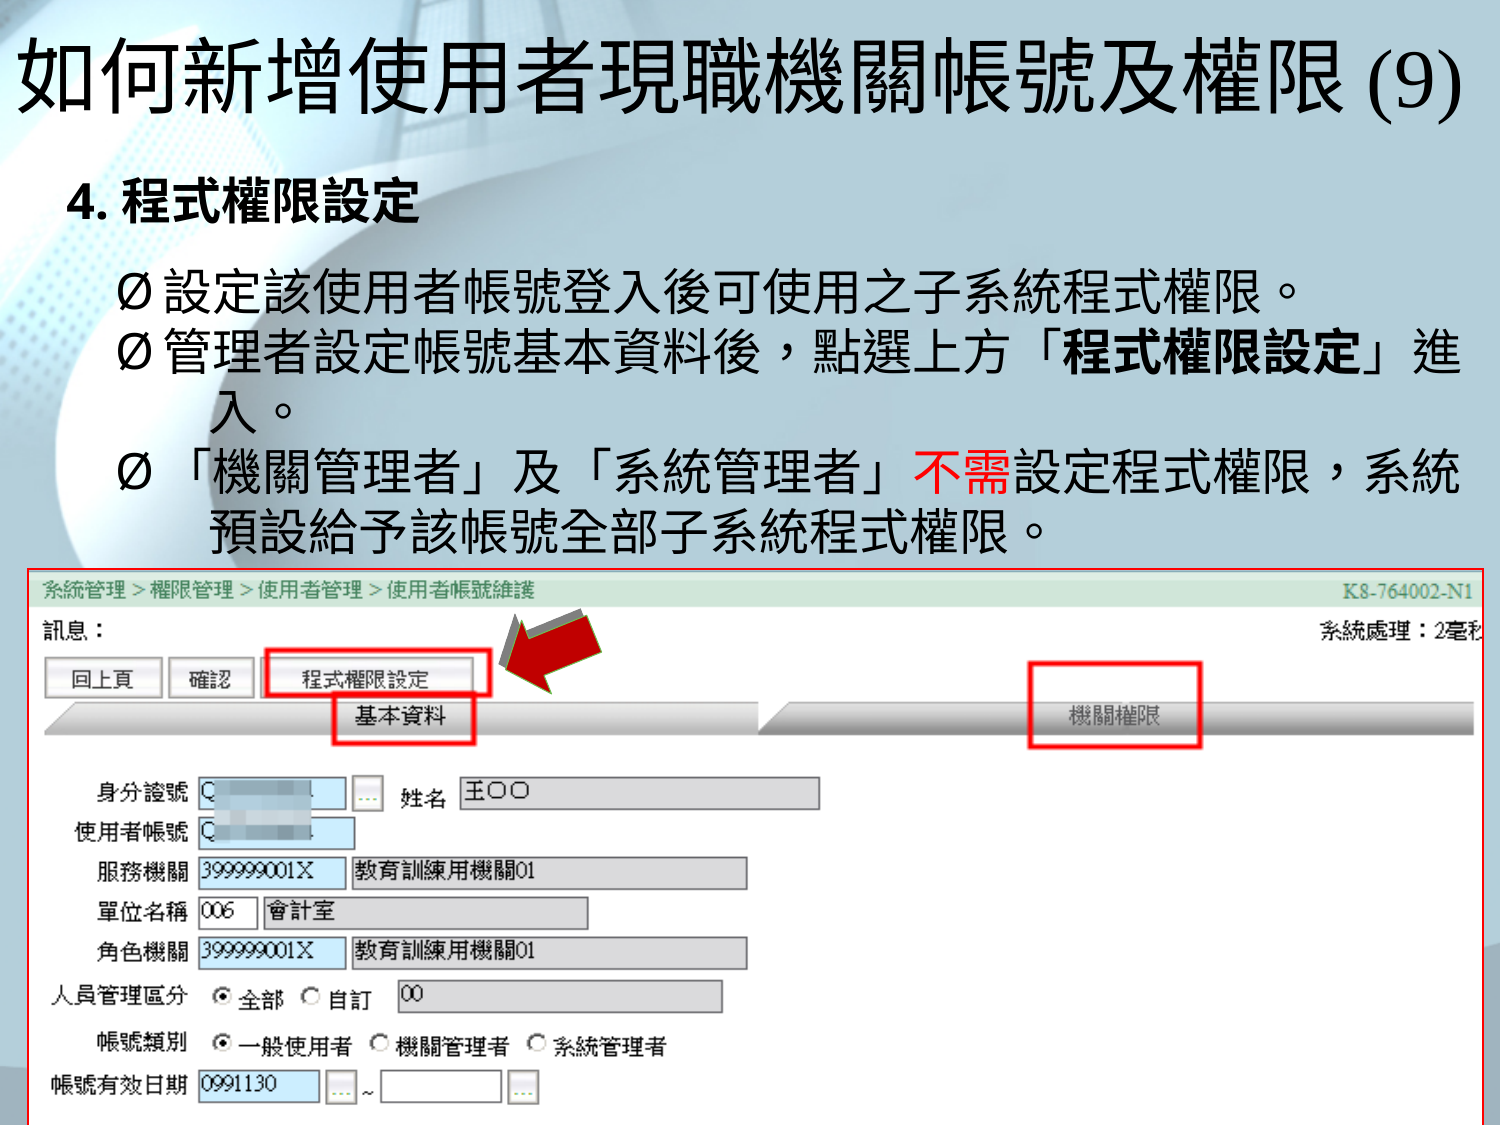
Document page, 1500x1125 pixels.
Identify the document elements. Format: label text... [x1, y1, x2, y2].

text_box 4.程式權限設定 [51, 145, 549, 230]
title 如何新增使用者現職機關帳號及權限(9) [0, 0, 1500, 149]
text_box 設定該使用者帳號登入後可使用之子系統程式權限。 管理者設定帳號基本資料後，點選上方「程式權限設定」進入。 「機關管理者」及「系統管理者」不需設定程式權限，系統預設給予該帳號全部子系統程式權限。 [100, 253, 1482, 568]
picture [29, 570, 1483, 1125]
text_box [505, 615, 602, 694]
